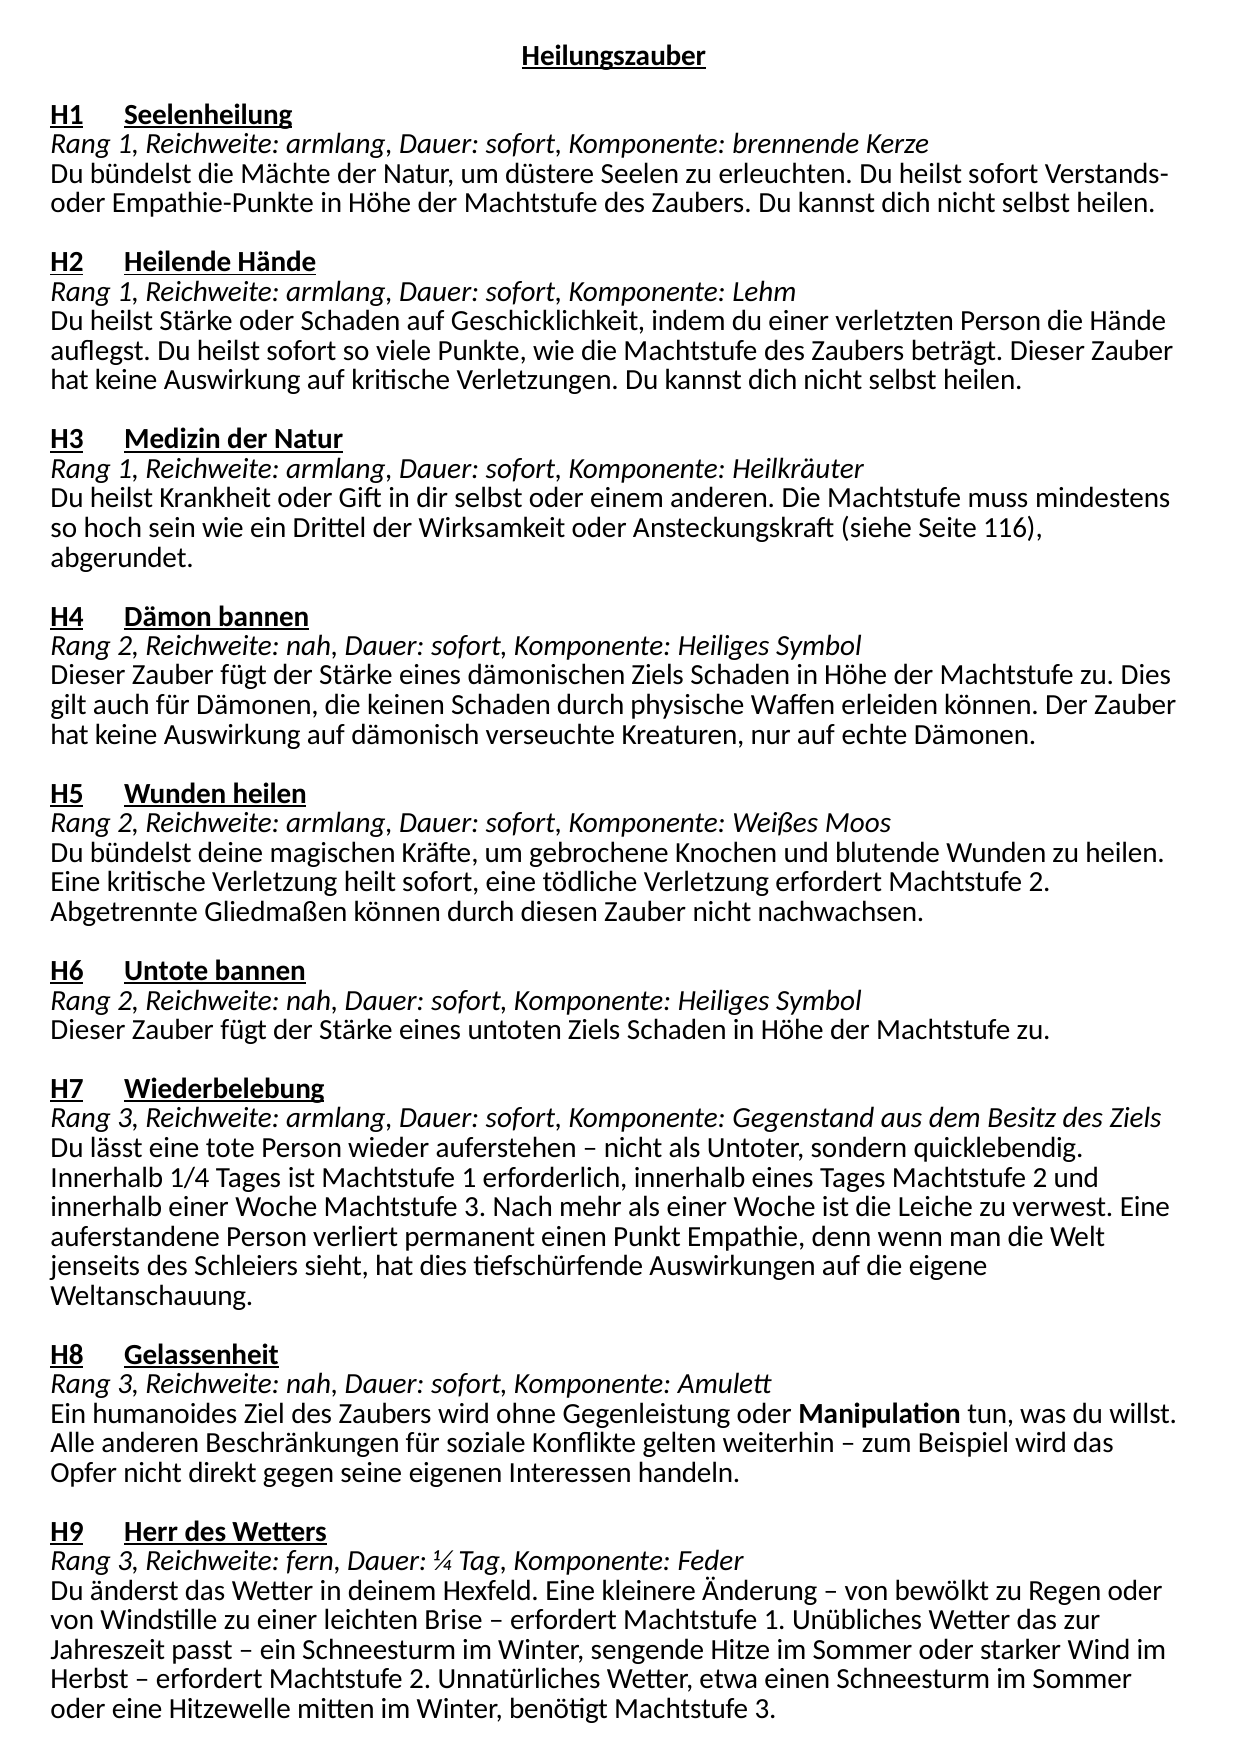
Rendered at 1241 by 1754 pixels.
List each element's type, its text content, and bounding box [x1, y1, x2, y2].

text_box Heilungszauber H1 Seelenheilung Rang 1, Reichweite: armlang, Dauer: sofort, Komponente: brennende Kerze Du bündelst die Mächte der Natur, um düstere Seelen zu erleuchten. Du heilst sofort Verstands- oder Empathie-Punkte in Höhe der Machtstufe des Zaubers. Du kannst dich nicht selbst heilen. H2 Heilende Hände Rang 1, Reichweite: armlang, Dauer: sofort, Komponente: Lehm Du heilst Stärke oder Schaden auf Geschicklichkeit, indem du einer verletzten Person die Hände auflegst. Du heilst sofort so viele Punkte, wie die Machtstufe des Zaubers beträgt. Dieser Zauber hat keine Auswirkung auf kritische Verletzungen. Du kannst dich nicht selbst heilen. H3 Medizin der Natur Rang 1, Reichweite: armlang, Dauer: sofort, Komponente: Heilkräuter Du heilst Krankheit oder Gift in dir selbst oder einem anderen. Die Machtstufe muss mindestens so hoch sein wie ein Drittel der Wirksamkeit oder Ansteckungskraft (siehe Seite 116), abgerundet. H4 Dämon bannen Rang 2, Reichweite: nah, Dauer: sofort, Komponente: Heiliges Symbol Dieser Zauber fügt der Stärke eines dämonischen Ziels Schaden in Höhe der Machtstufe zu. Dies gilt auch für Dämonen, die keinen Schaden durch physische Waffen erleiden können. Der Zauber hat keine Auswirkung auf dämonisch verseuchte Kreaturen, nur auf echte Dämonen. H5 Wunden heilen Rang 2, Reichweite: armlang, Dauer: sofort, Komponente: Weißes Moos Du bündelst deine magischen Kräfte, um gebrochene Knochen und blutende Wunden zu heilen. Eine kritische Verletzung heilt sofort, eine tödliche Verletzung erfordert Machtstufe 2. Abgetrennte Gliedmaßen können durch diesen Zauber nicht nachwachsen. H6 Untote bannen Rang 2, Reichweite: nah, Dauer: sofort, Komponente: Heiliges Symbol Dieser Zauber fügt der Stärke eines untoten Ziels Schaden in Höhe der Machtstufe zu. H7 Wiederbelebung Rang 3, Reichweite: armlang, Dauer: sofort, Komponente: Gegenstand aus dem Besitz des Ziels Du lässt eine tote Person wieder auferstehen – nicht als Untoter, sondern quicklebendig. Innerhalb 1/4 Tages ist Machtstufe 1 erforderlich, innerhalb eines Tages Machtstufe 2 und innerhalb einer Woche Machtstufe 3. Nach mehr als einer Woche ist die Leiche zu verwest. Eine auferstandene Person verliert permanent einen Punkt Empathie, denn wenn man die Welt jenseits des Schleiers sieht, hat dies tiefschürfende Auswirkungen auf die eigene Weltanschauung. H8 Gelassenheit Rang 3, Reichweite: nah, Dauer: sofort, Komponente: Amulett Ein humanoides Ziel des Zaubers wird ohne Gegenleistung oder Manipulation tun, was du willst. Alle anderen Beschränkungen für soziale Konflikte gelten weiterhin – zum Beispiel wird das Opfer nicht direkt gegen seine eigenen Interessen handeln. H9 Herr des Wetters Rang 3, Reichweite: fern, Dauer: ¼ Tag, Komponente: Feder Du änderst das Wetter in deinem Hexfeld. Eine kleinere Änderung – von bewölkt zu Regen oder von Windstille zu einer leichten Brise – erfordert Machtstufe 1. Unübliches Wetter das zur Jahreszeit passt – ein Schneesturm im Winter, sengende Hitze im Sommer oder starker Wind im Herbst – erfordert Machtstufe 2. Unnatürliches Wetter, etwa einen Schneesturm im Sommer oder eine Hitzewelle mitten im Winter, benötigt Machtstufe 3. [31, 35, 1197, 1741]
